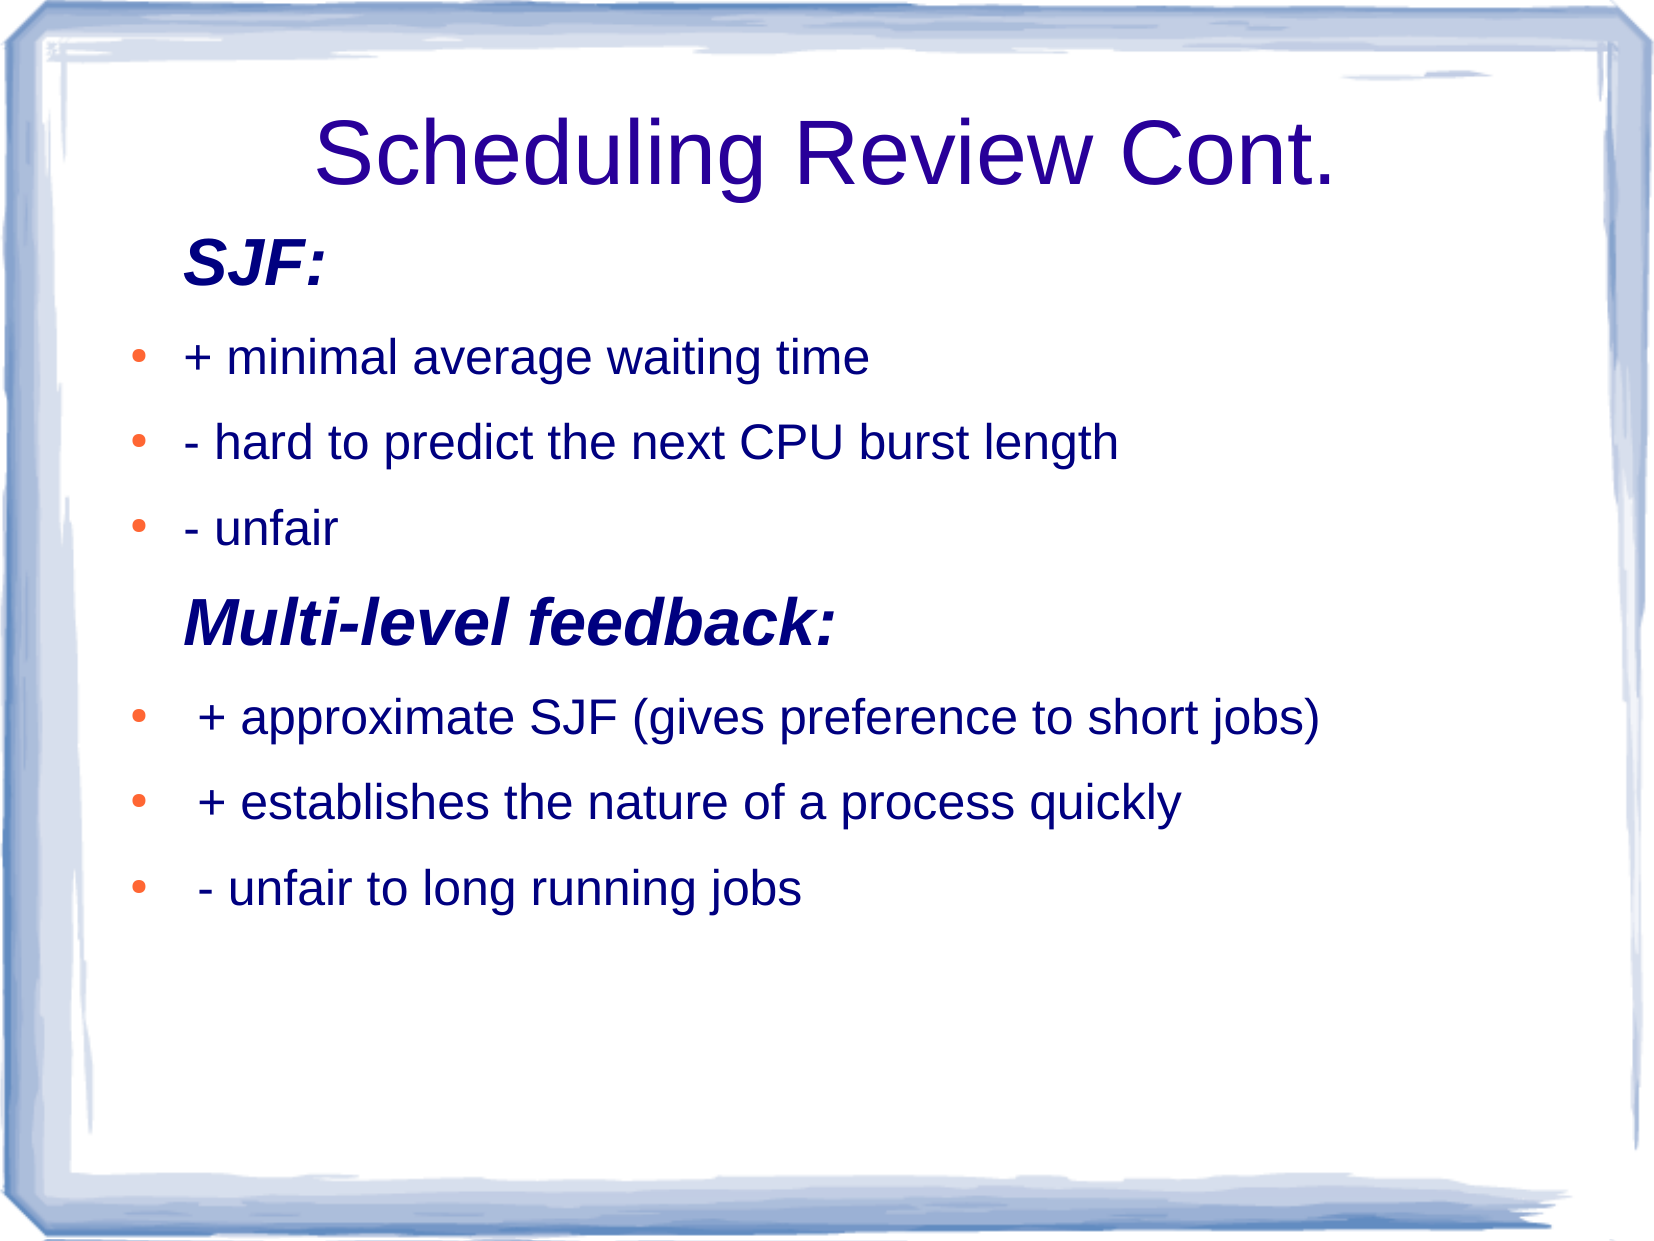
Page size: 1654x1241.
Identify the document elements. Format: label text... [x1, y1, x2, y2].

picture [0, 0, 1654, 1241]
list SJF: + minimal average waiting time - hard to predict the next CPU burst length - unfair Multi-level feedback: + approximate SJF (gives preference to short jobs) + establishes the nature of a process quickly - unfair to long running jobs [112, 225, 1566, 1126]
title Scheduling Review Cont. [82, 56, 1571, 250]
